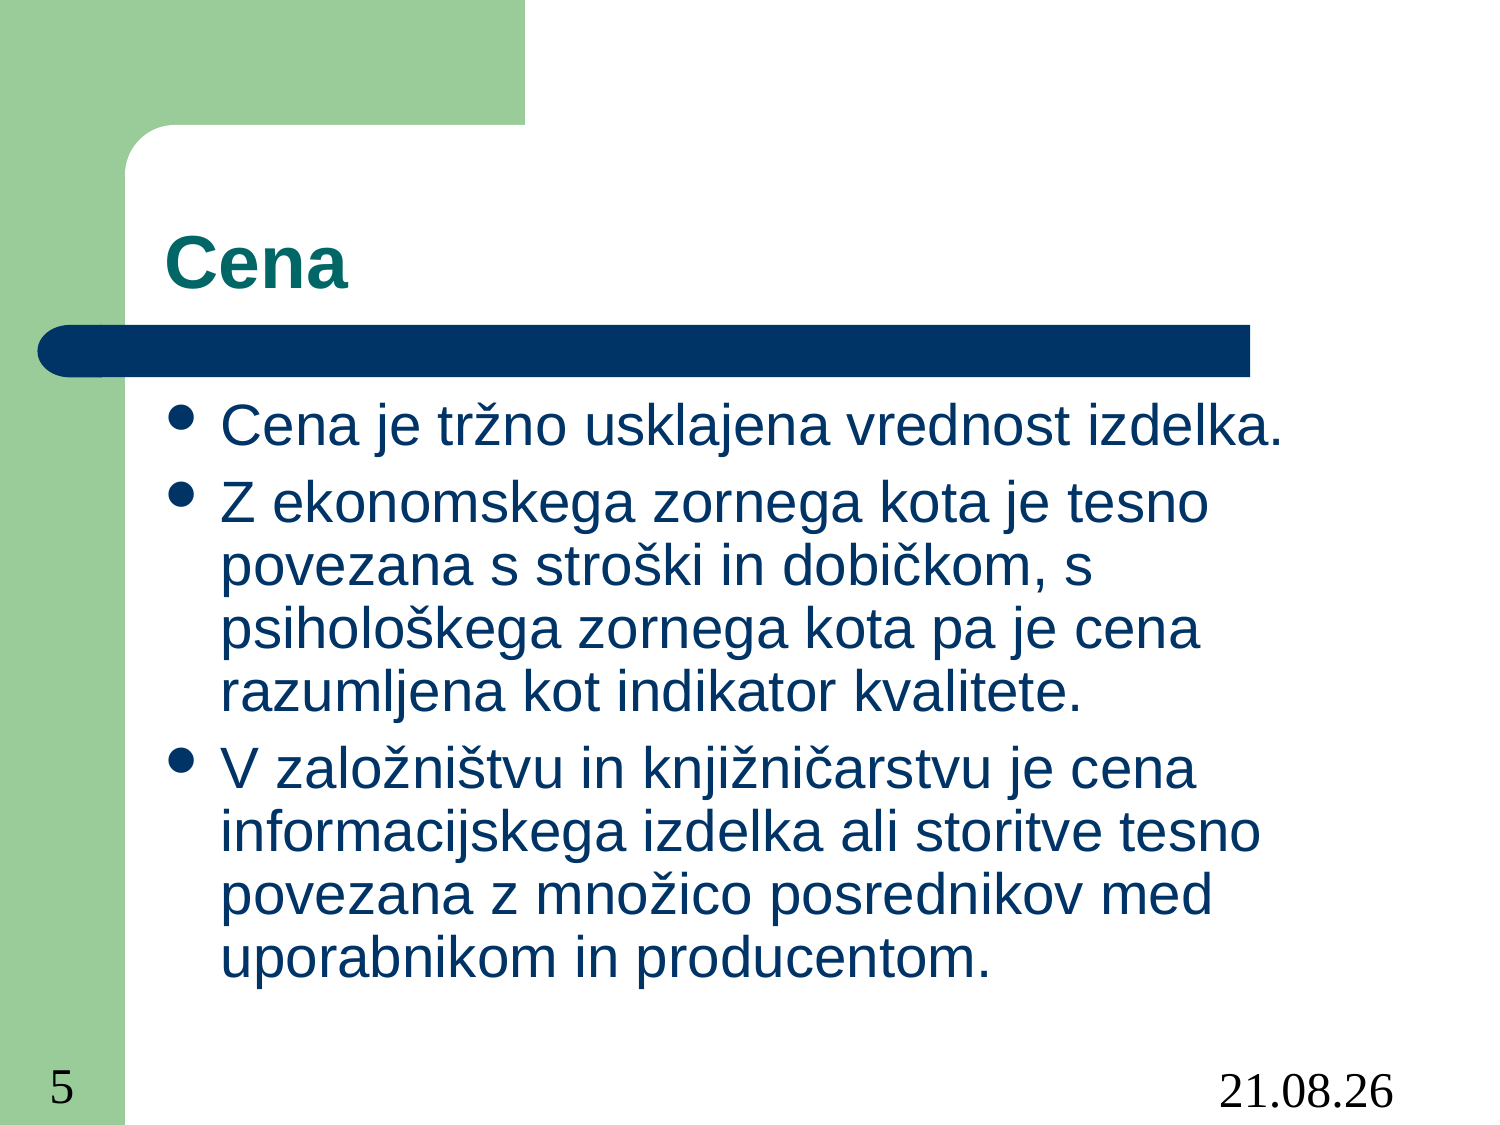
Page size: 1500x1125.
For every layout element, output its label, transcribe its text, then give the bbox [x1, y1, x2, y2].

title Cena [149, 124, 1463, 313]
list Cena je tržno usklajena vrednost izdelka. Z ekonomskega zornega kota je tesno povezana s stroški in dobičkom, s psihološkega zornega kota pa je cena razumljena kot indikator kvalitete. V založništvu in knjižničarstvu je cena informacijskega izdelka ali storitve tesno povezana z množico posrednikov med uporabnikom in producentom. [149, 387, 1463, 1000]
